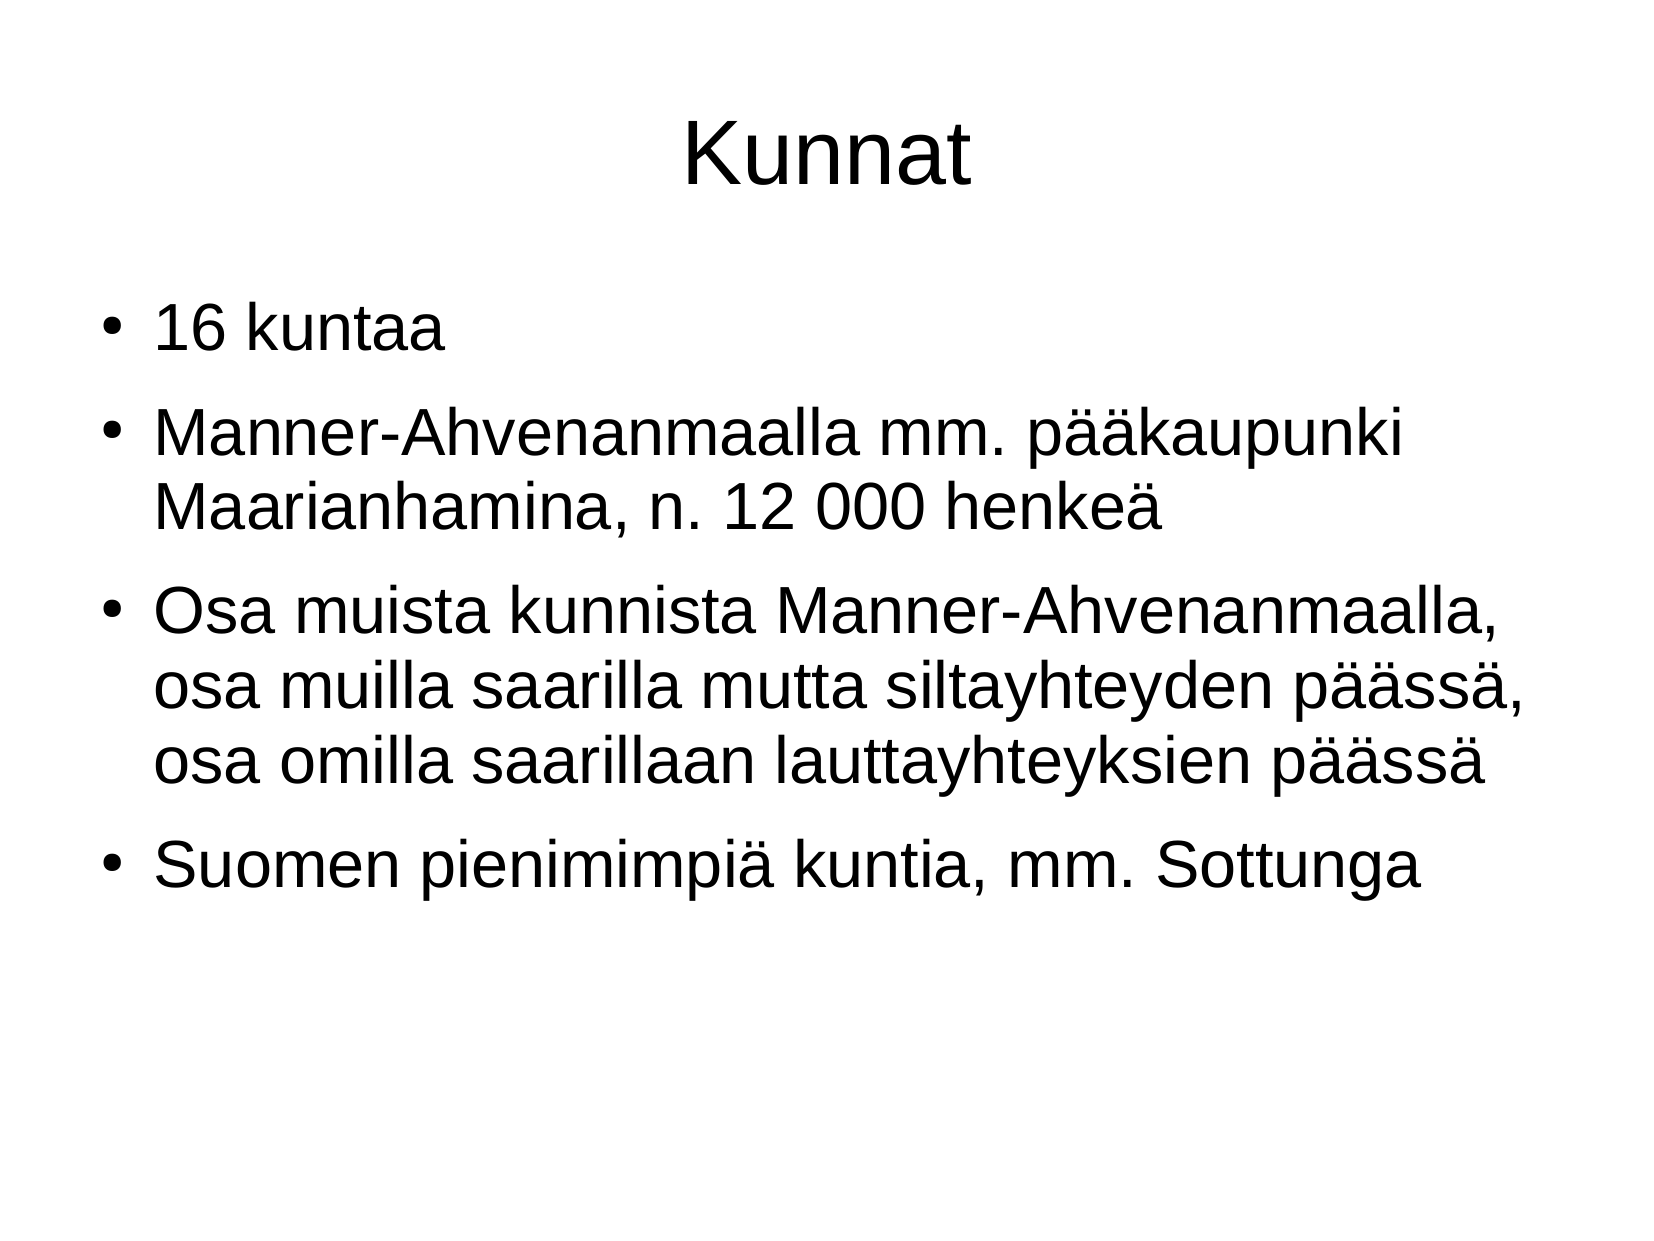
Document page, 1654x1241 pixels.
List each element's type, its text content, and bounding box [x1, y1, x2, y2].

list 16 kuntaa Manner-Ahvenanmaalla mm. pääkaupunki Maarianhamina, n. 12 000 henkeä Osa muista kunnista Manner-Ahvenanmaalla, osa muilla saarilla mutta siltayhteyden päässä, osa omilla saarillaan lauttayhteyksien päässä Suomen pienimimpiä kuntia, mm. Sottunga [82, 290, 1571, 1010]
title Kunnat [82, 49, 1571, 257]
